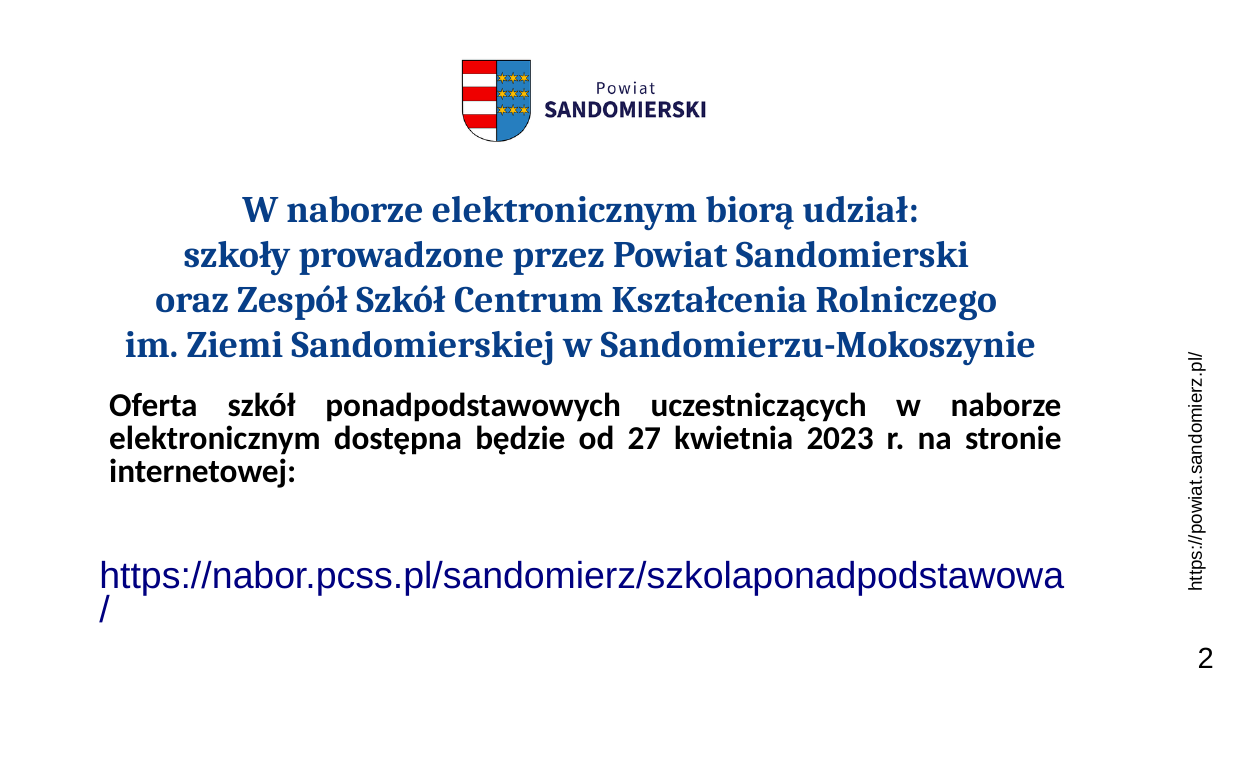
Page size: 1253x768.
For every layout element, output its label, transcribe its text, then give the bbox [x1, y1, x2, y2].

title W naborze elektronicznym biorą udział: szkoły prowadzone przez Powiat Sandomierski oraz Zespół Szkół Centrum Kształcenia Rolniczego im. Ziemi Sandomierskiej w Sandomierzu-Mokoszynie [59, 177, 1103, 390]
footer https://powiat.sandomierz.pl/ [1175, 330, 1226, 607]
text_box Oferta szkół ponadpodstawowych uczestniczących w naborze elektronicznym dostępna będzie od 27 kwietnia 2023 r. na stronie internetowej: [94, 391, 1063, 520]
slide_number <numer> [1168, 632, 1244, 677]
picture [460, 58, 707, 143]
text_box https://nabor.pcss.pl/sandomierz/szkolaponadpodstawowa/ [84, 547, 1089, 607]
